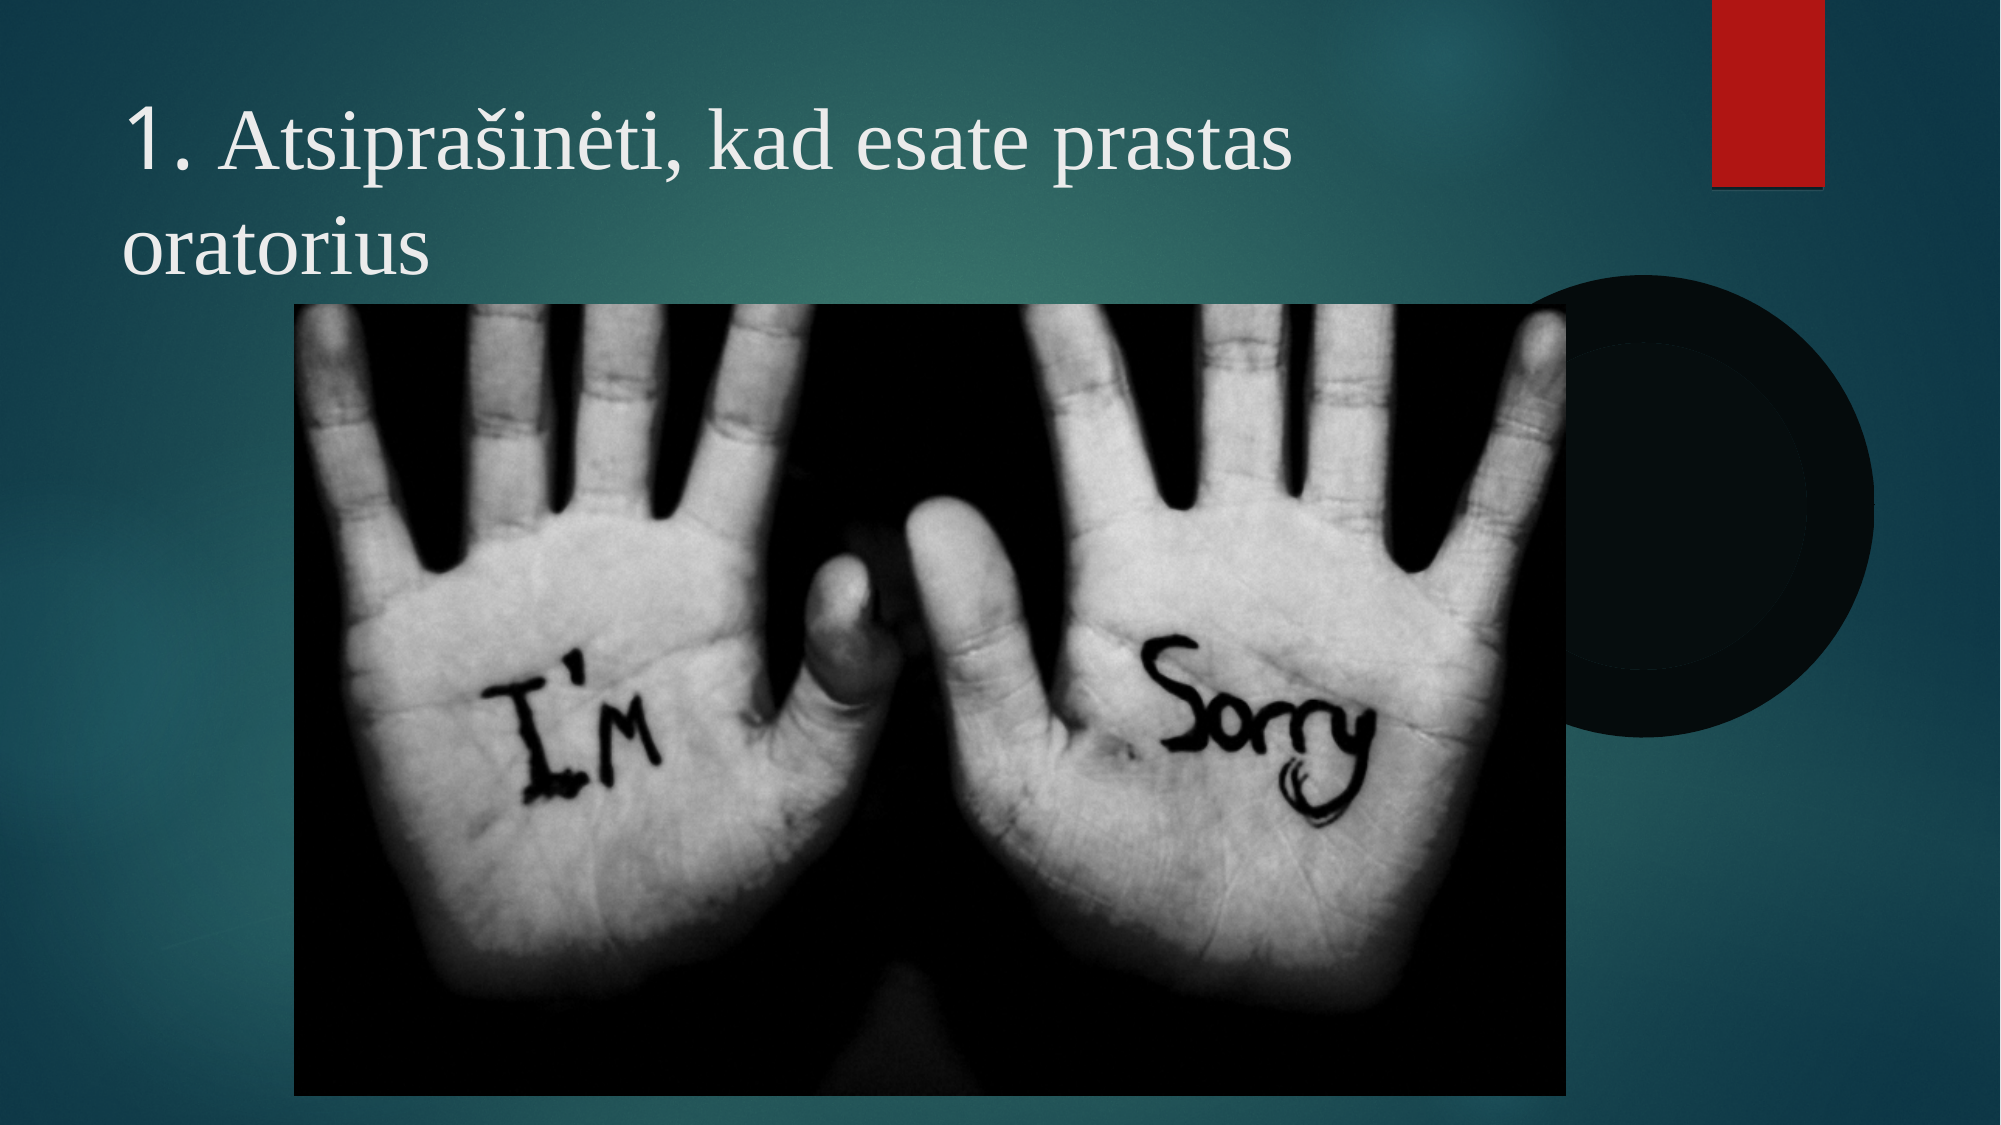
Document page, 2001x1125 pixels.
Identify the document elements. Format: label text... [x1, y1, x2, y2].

picture [294, 304, 1566, 1096]
title 1. Atsiprašinėti, kad esate prastas oratorius [106, 74, 1649, 305]
